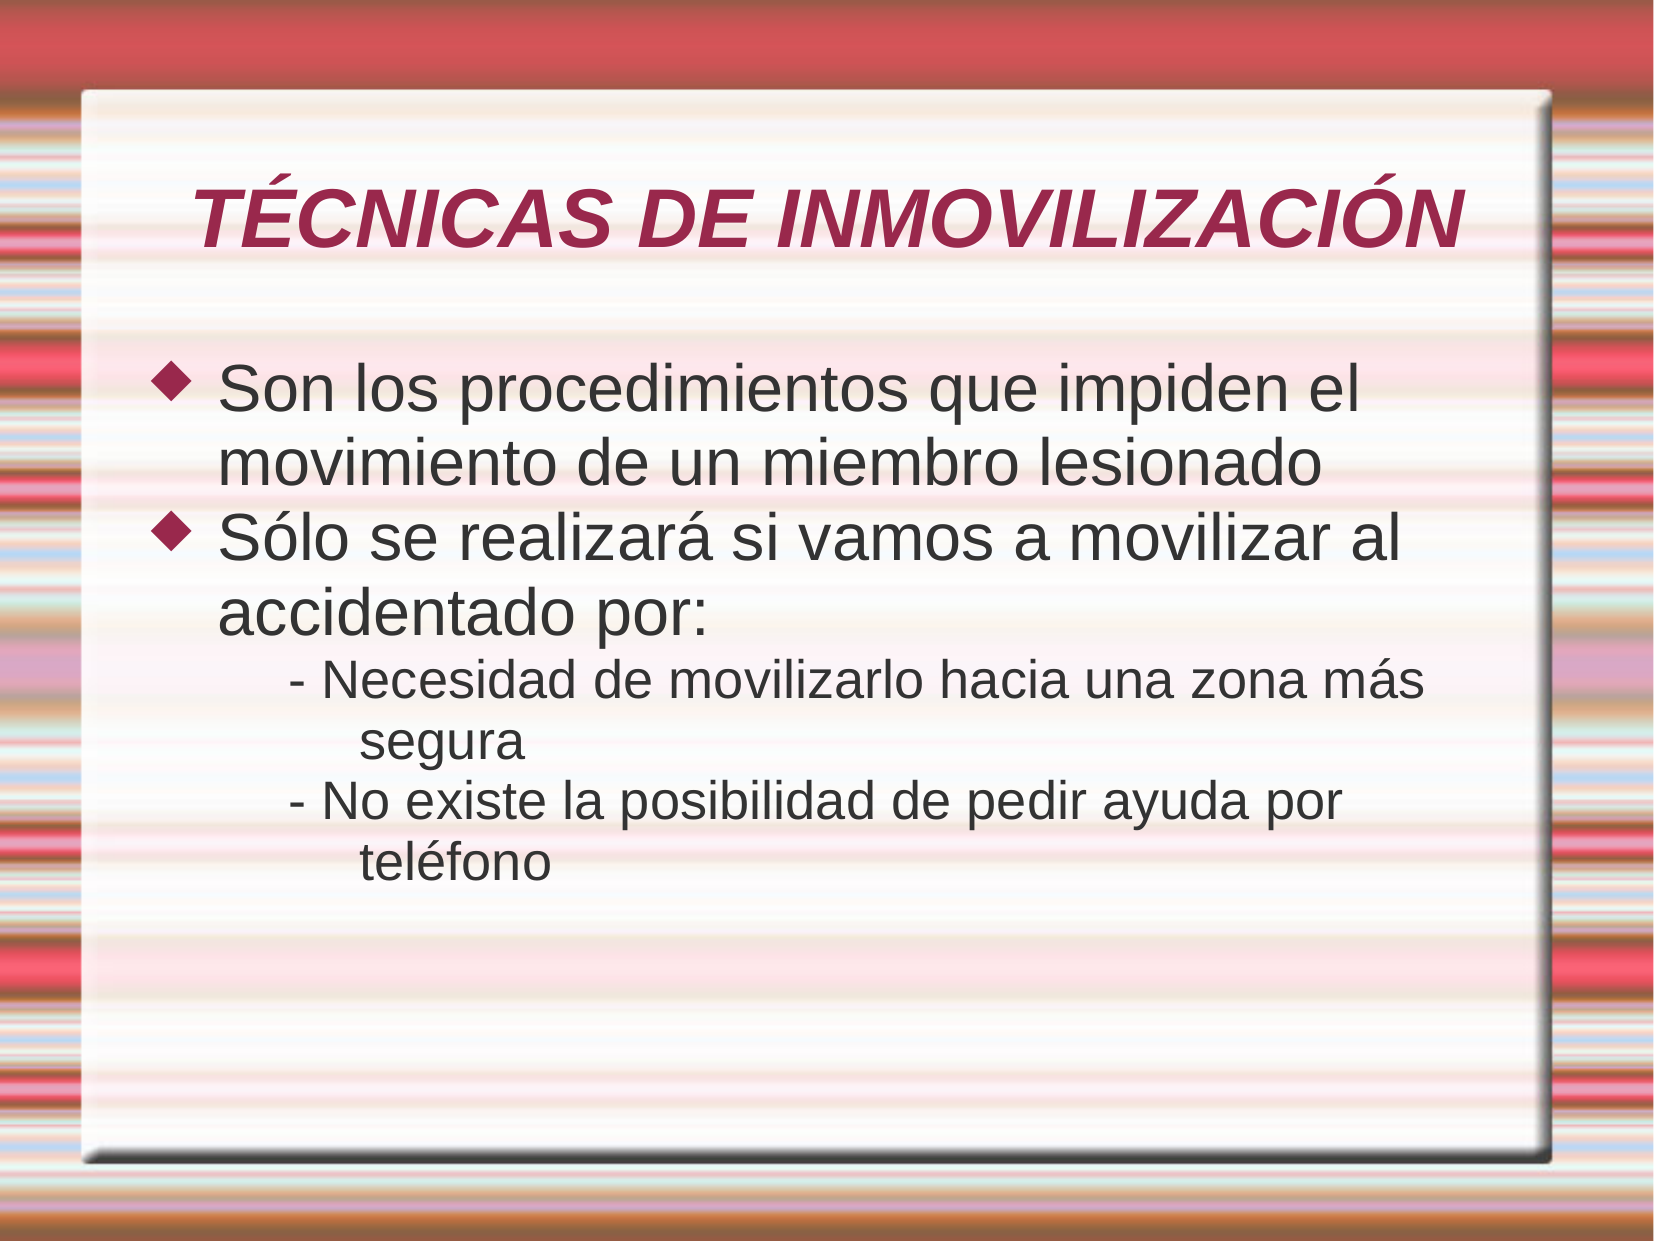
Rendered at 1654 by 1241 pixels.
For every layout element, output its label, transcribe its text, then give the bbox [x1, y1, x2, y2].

title TÉCNICAS DE INMOVILIZACIÓN [121, 114, 1534, 322]
picture [0, 0, 1654, 1241]
list Son los procedimientos que impiden el movimiento de un miembro lesionado Sólo se realizará si vamos a movilizar al accidentado por: - Necesidad de movilizarlo hacia una zona más segura - No existe la posibilidad de pedir ayuda por teléfono [134, 350, 1516, 1132]
